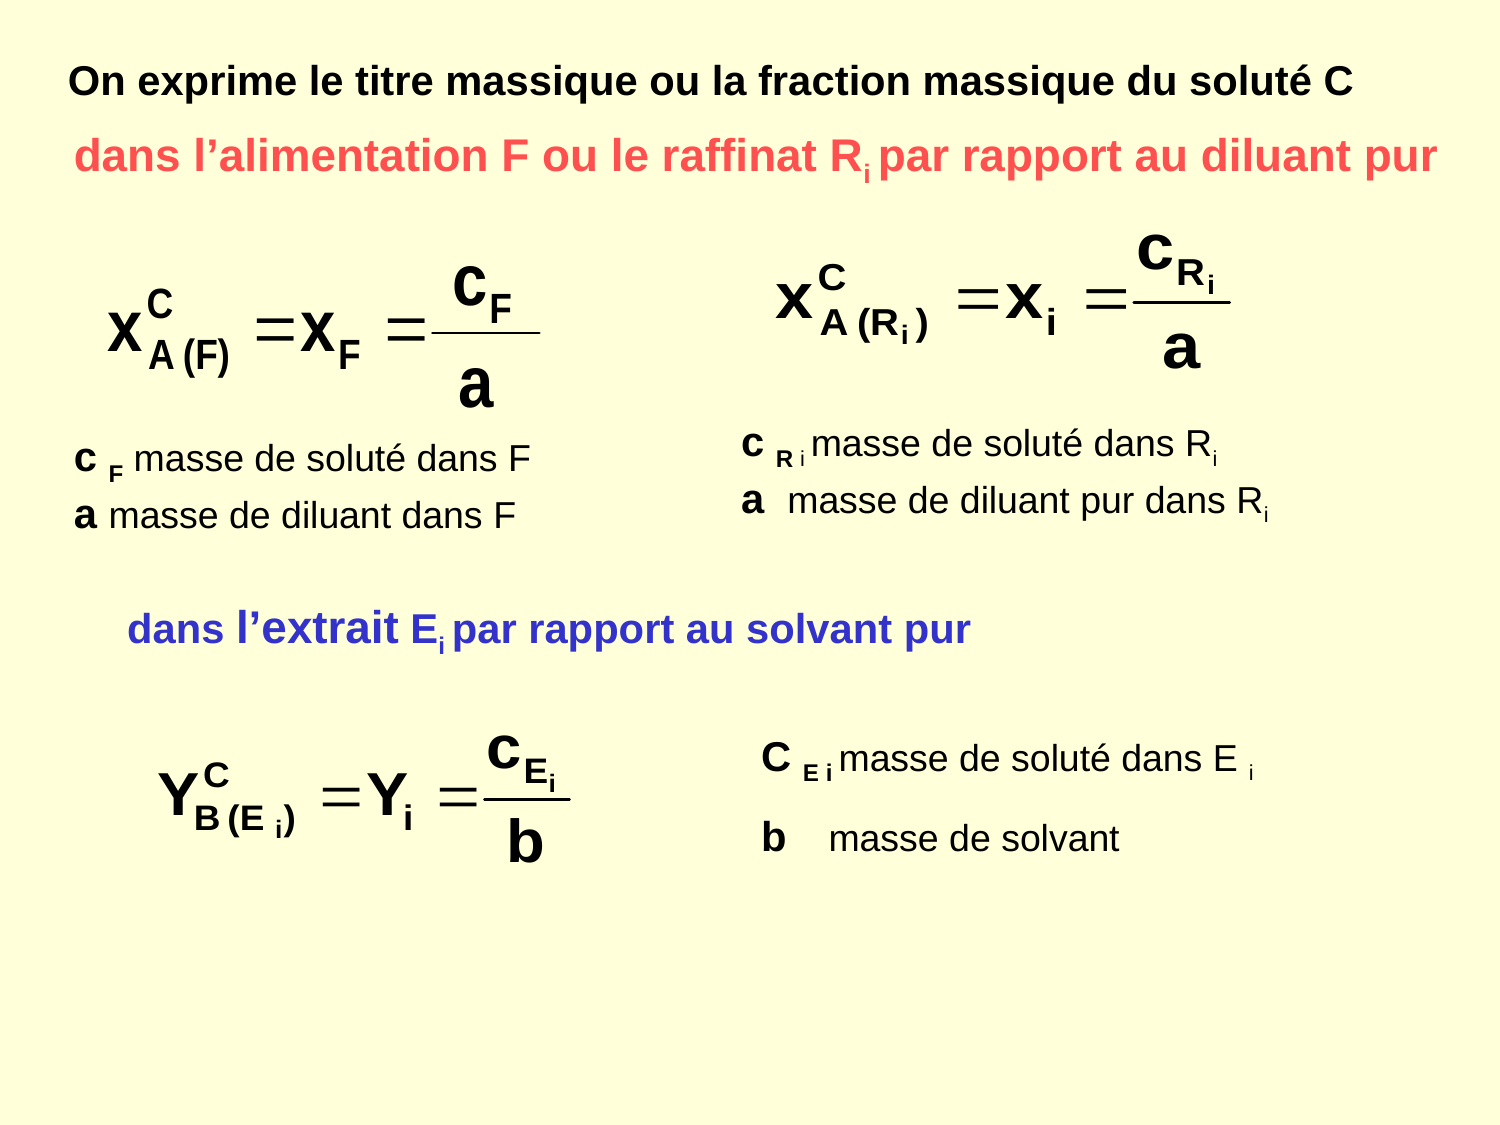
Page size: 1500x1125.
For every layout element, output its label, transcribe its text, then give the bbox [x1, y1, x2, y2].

text_box C E i masse de soluté dans E i b masse de solvant [746, 722, 1359, 868]
text_box c F masse de soluté dans F a masse de diluant dans F [59, 422, 644, 545]
chart [147, 708, 581, 876]
text_box On exprime le titre massique ou la fraction massique du soluté C [53, 29, 1436, 115]
text_box c R i masse de soluté dans Ri a masse de diluant pur dans Ri [726, 407, 1388, 535]
text_box dans l’extrait Ei par rapport au solvant pur [112, 590, 1329, 668]
text_box dans l’alimentation F ou le raffinat Ri par rapport au diluant pur [59, 118, 1477, 197]
chart [97, 236, 553, 422]
chart [765, 206, 1246, 384]
